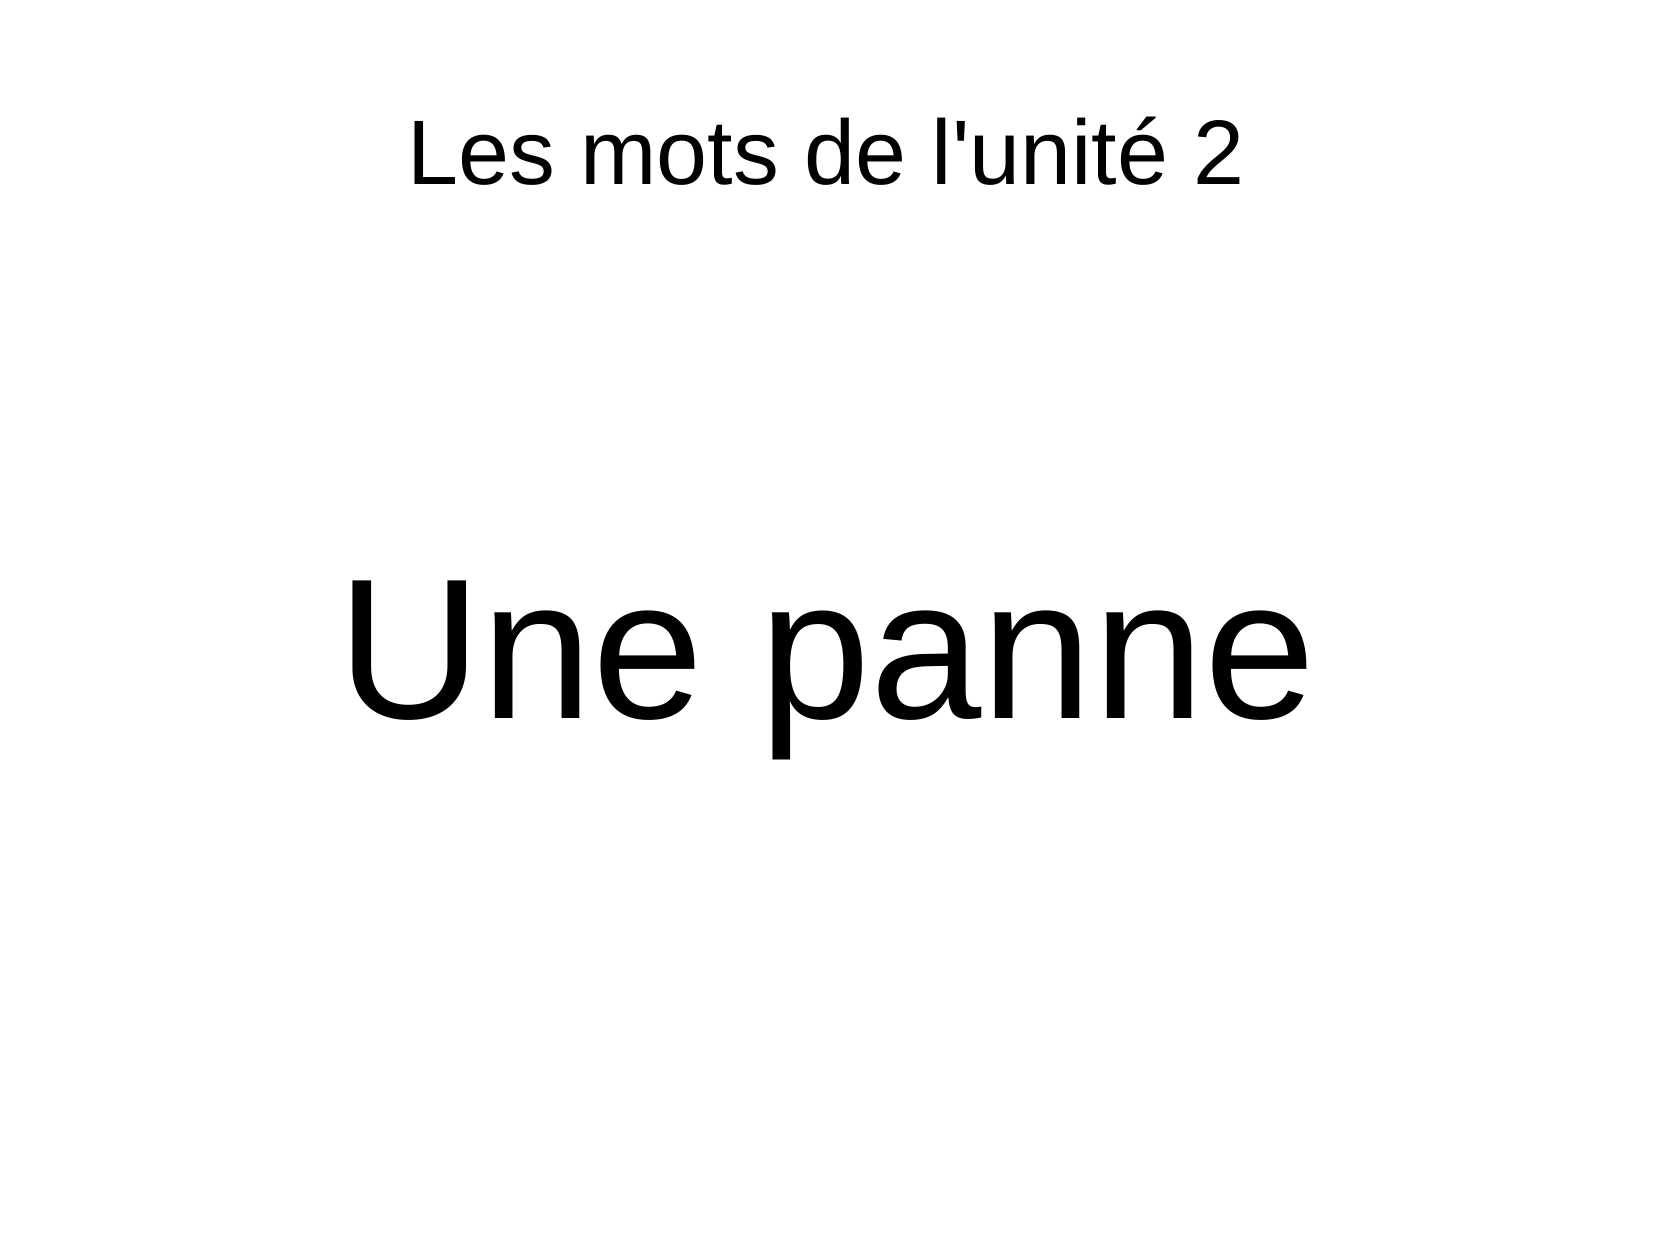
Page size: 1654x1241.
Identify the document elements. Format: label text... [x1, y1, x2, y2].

title Les mots de l'unité 2 [82, 49, 1571, 257]
subtitle Une panne [82, 290, 1571, 1010]
